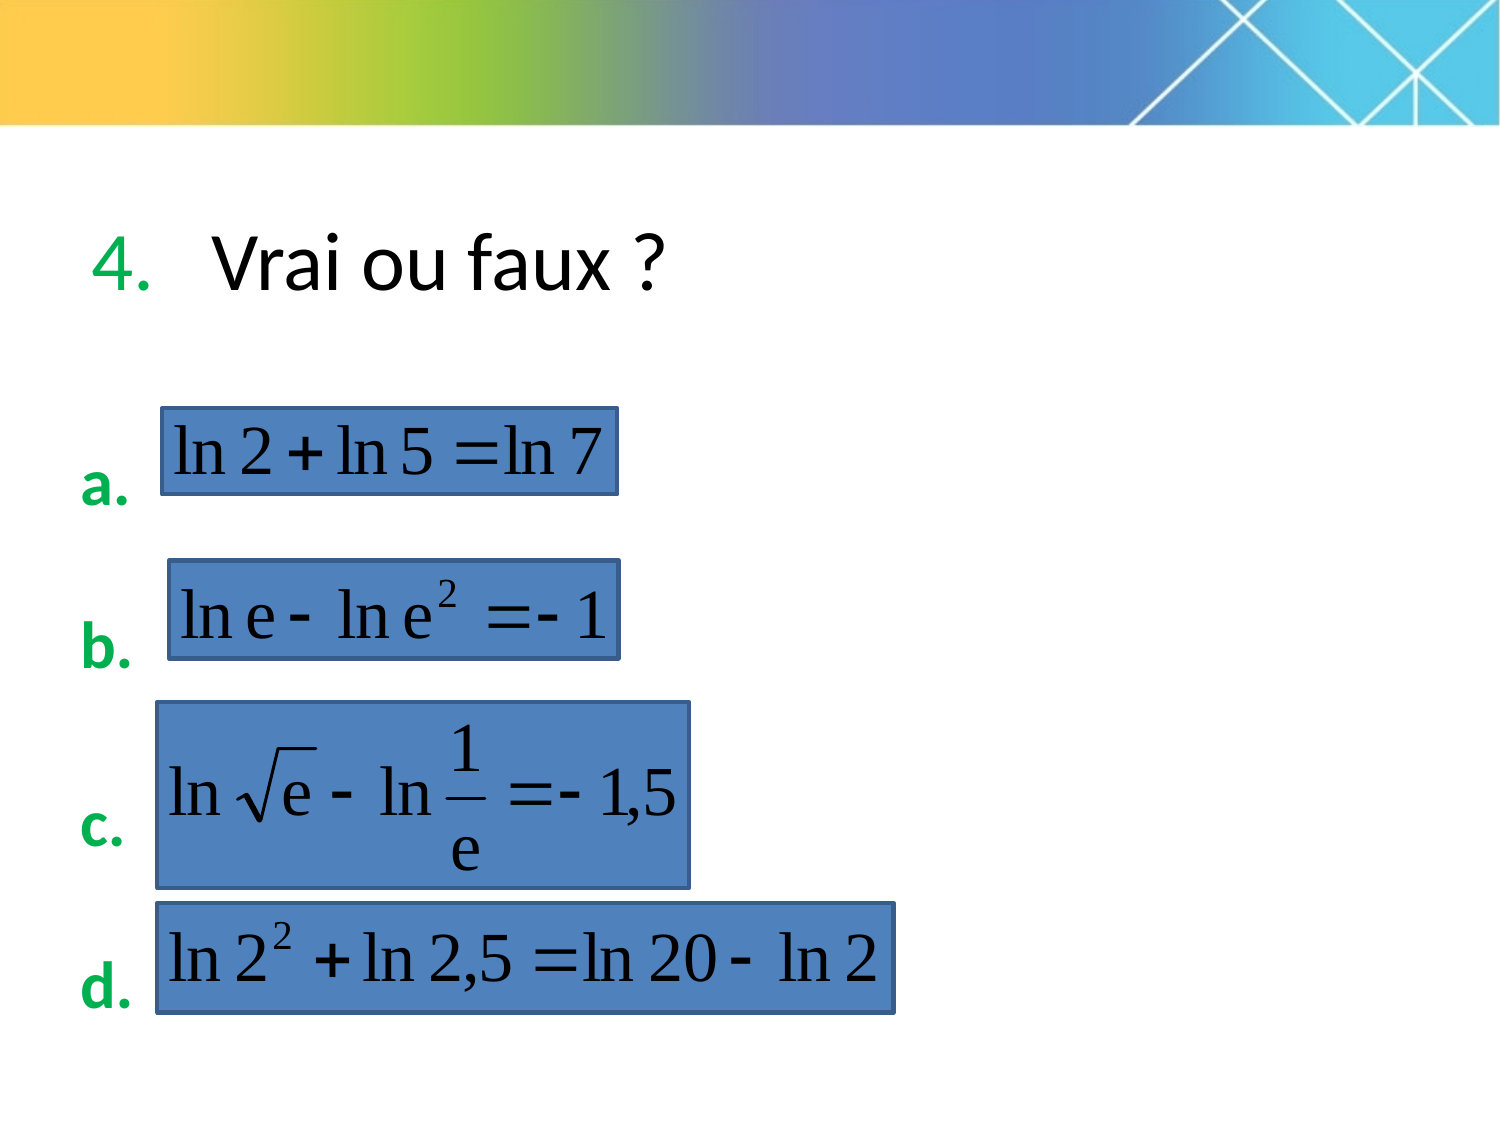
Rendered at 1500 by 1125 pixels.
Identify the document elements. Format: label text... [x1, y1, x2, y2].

chart [159, 704, 687, 886]
text_box a. b. c. d. [64, 314, 1460, 1037]
title 4. Vrai ou faux ? [76, 164, 1500, 351]
chart [171, 562, 617, 657]
chart [164, 410, 616, 493]
chart [159, 904, 892, 1011]
